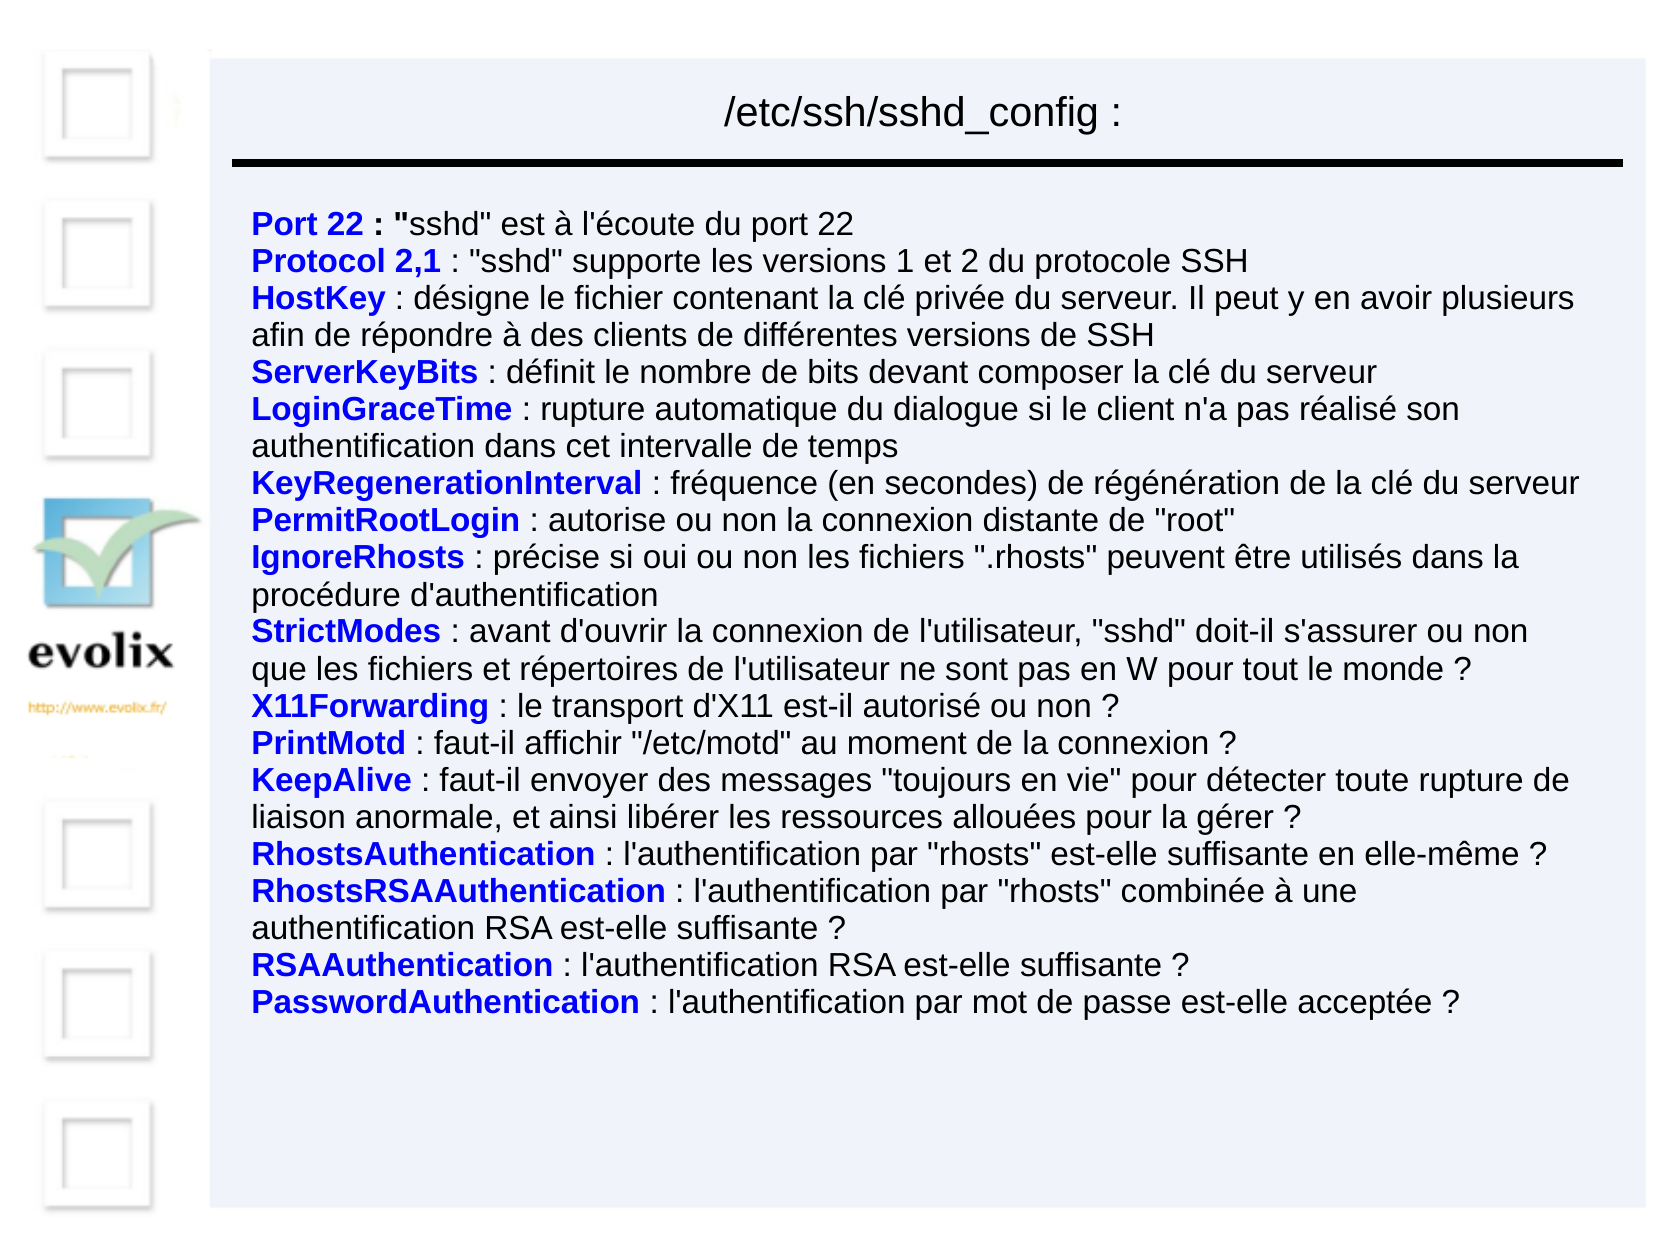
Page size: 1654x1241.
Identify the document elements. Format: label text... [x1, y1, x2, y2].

picture [0, 49, 1654, 1218]
text_box Port 22 : "sshd" est à l'écoute du port 22 Protocol 2,1 : "sshd" supporte les versions 1 et 2 du protocole SSH HostKey : désigne le fichier contenant la clé privée du serveur. Il peut y en avoir plusieurs afin de répondre à des clients de différentes versions de SSH ServerKeyBits : définit le nombre de bits devant composer la clé du serveur LoginGraceTime : rupture automatique du dialogue si le client n'a pas réalisé son authentification dans cet intervalle de temps KeyRegenerationInterval : fréquence (en secondes) de régénération de la clé du serveur PermitRootLogin : autorise ou non la connexion distante de "root" IgnoreRhosts : précise si oui ou non les fichiers ".rhosts" peuvent être utilisés dans la procédure d'authentification StrictModes : avant d'ouvrir la connexion de l'utilisateur, "sshd" doit-il s'assurer ou non que les fichiers et répertoires de l'utilisateur ne sont pas en W pour tout le monde ? X11Forwarding : le transport d'X11 est-il autorisé ou non ? PrintMotd : faut-il affichir "/etc/motd" au moment de la connexion ? KeepAlive : faut-il envoyer des messages "toujours en vie" pour détecter toute rupture de liaison anormale, et ainsi libérer les ressources allouées pour la gérer ? RhostsAuthentication : l'authentification par "rhosts" est-elle suffisante en elle-même ? RhostsRSAAuthentication : l'authentification par "rhosts" combinée à une authentification RSA est-elle suffisante ? RSAAuthentication : l'authentification RSA est-elle suffisante ? PasswordAuthentication : l'authentification par mot de passe est-elle acceptée ? [236, 198, 1597, 1028]
text_box /etc/ssh/sshd_config : [709, 81, 1138, 143]
